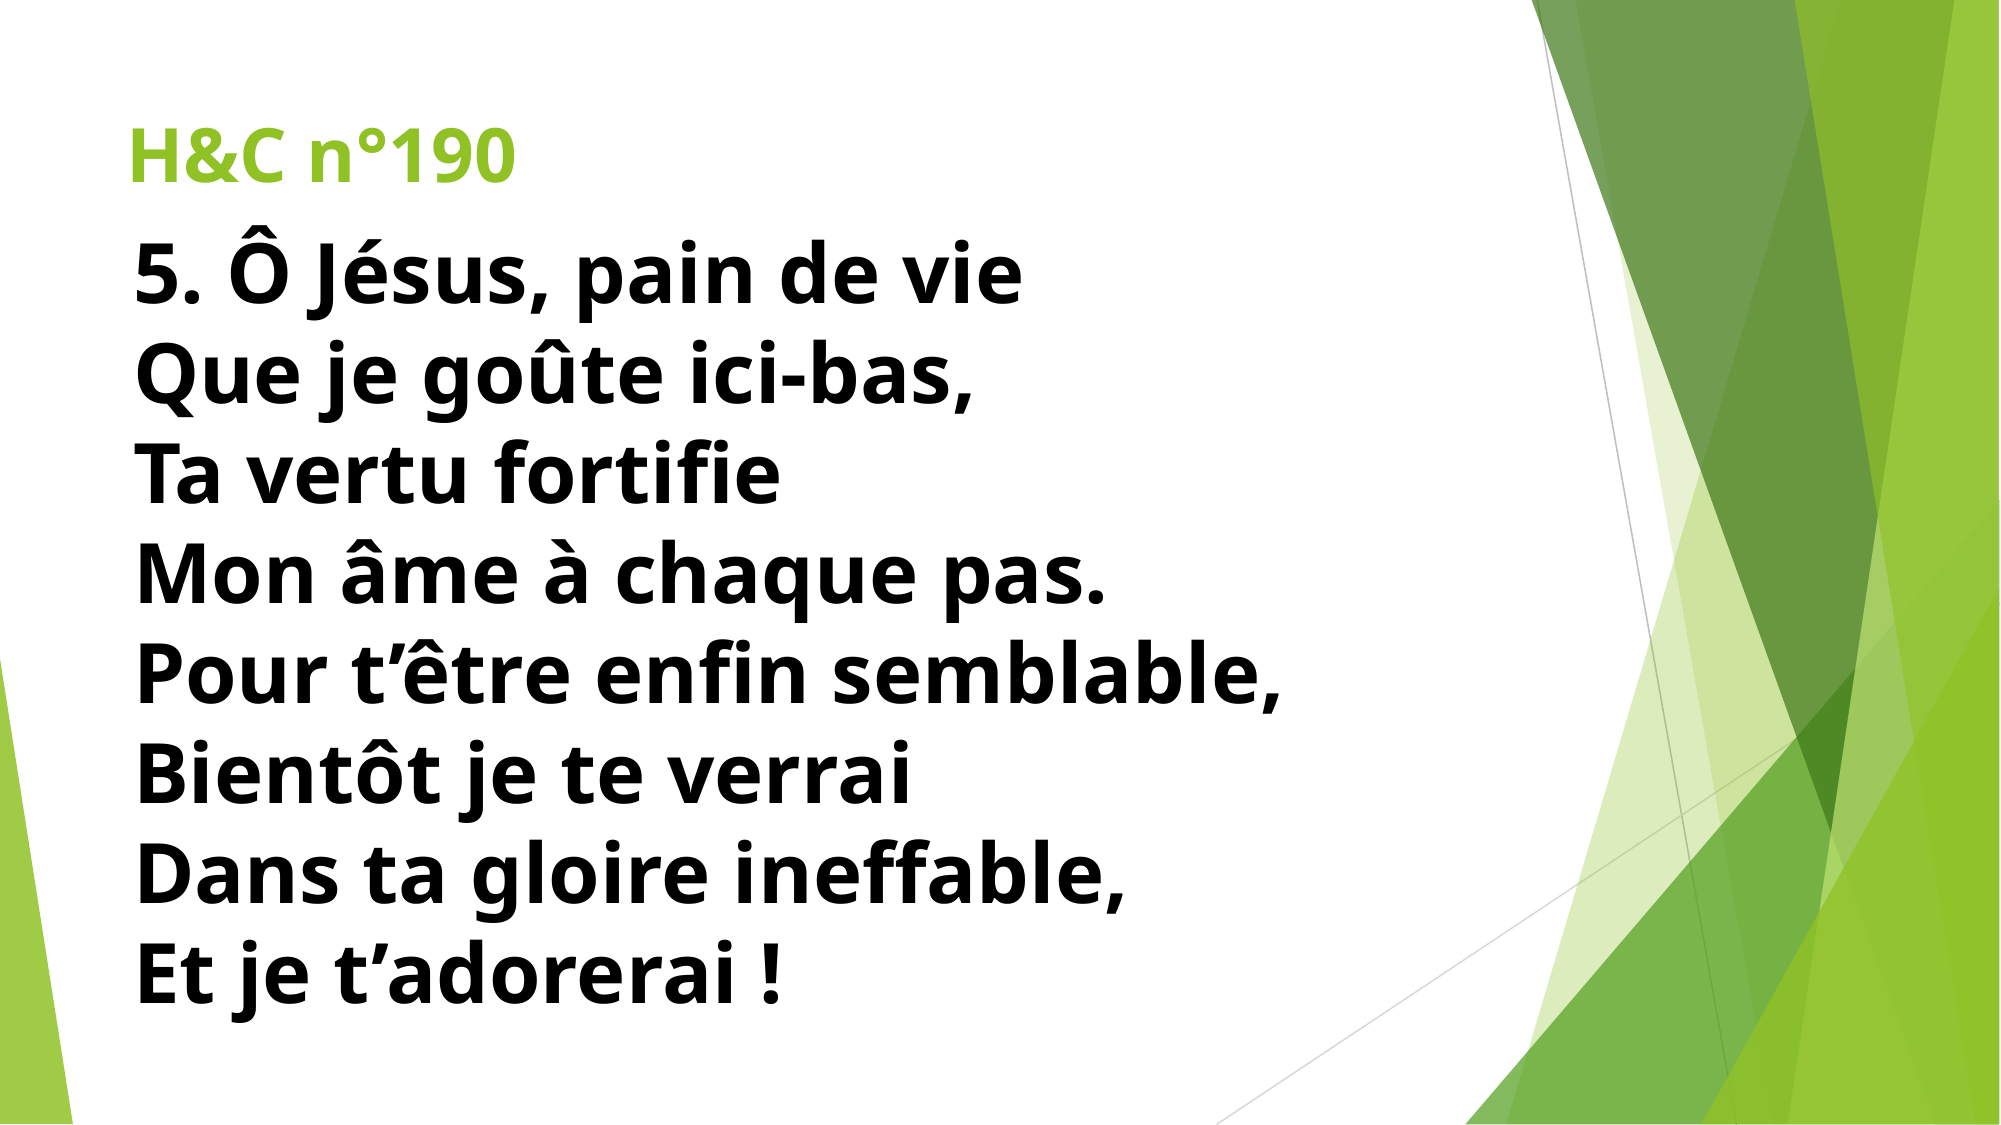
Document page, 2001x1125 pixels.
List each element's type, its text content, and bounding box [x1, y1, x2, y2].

text_box 5. Ô Jésus, pain de vie Que je goûte ici-bas, Ta vertu fortifie Mon âme à chaque pas. Pour t’être enfin semblable, Bientôt je te verrai Dans ta gloire ineffable, Et je t’adorerai ! [118, 212, 1961, 1074]
text_box H&C n°190 [111, 99, 1522, 213]
